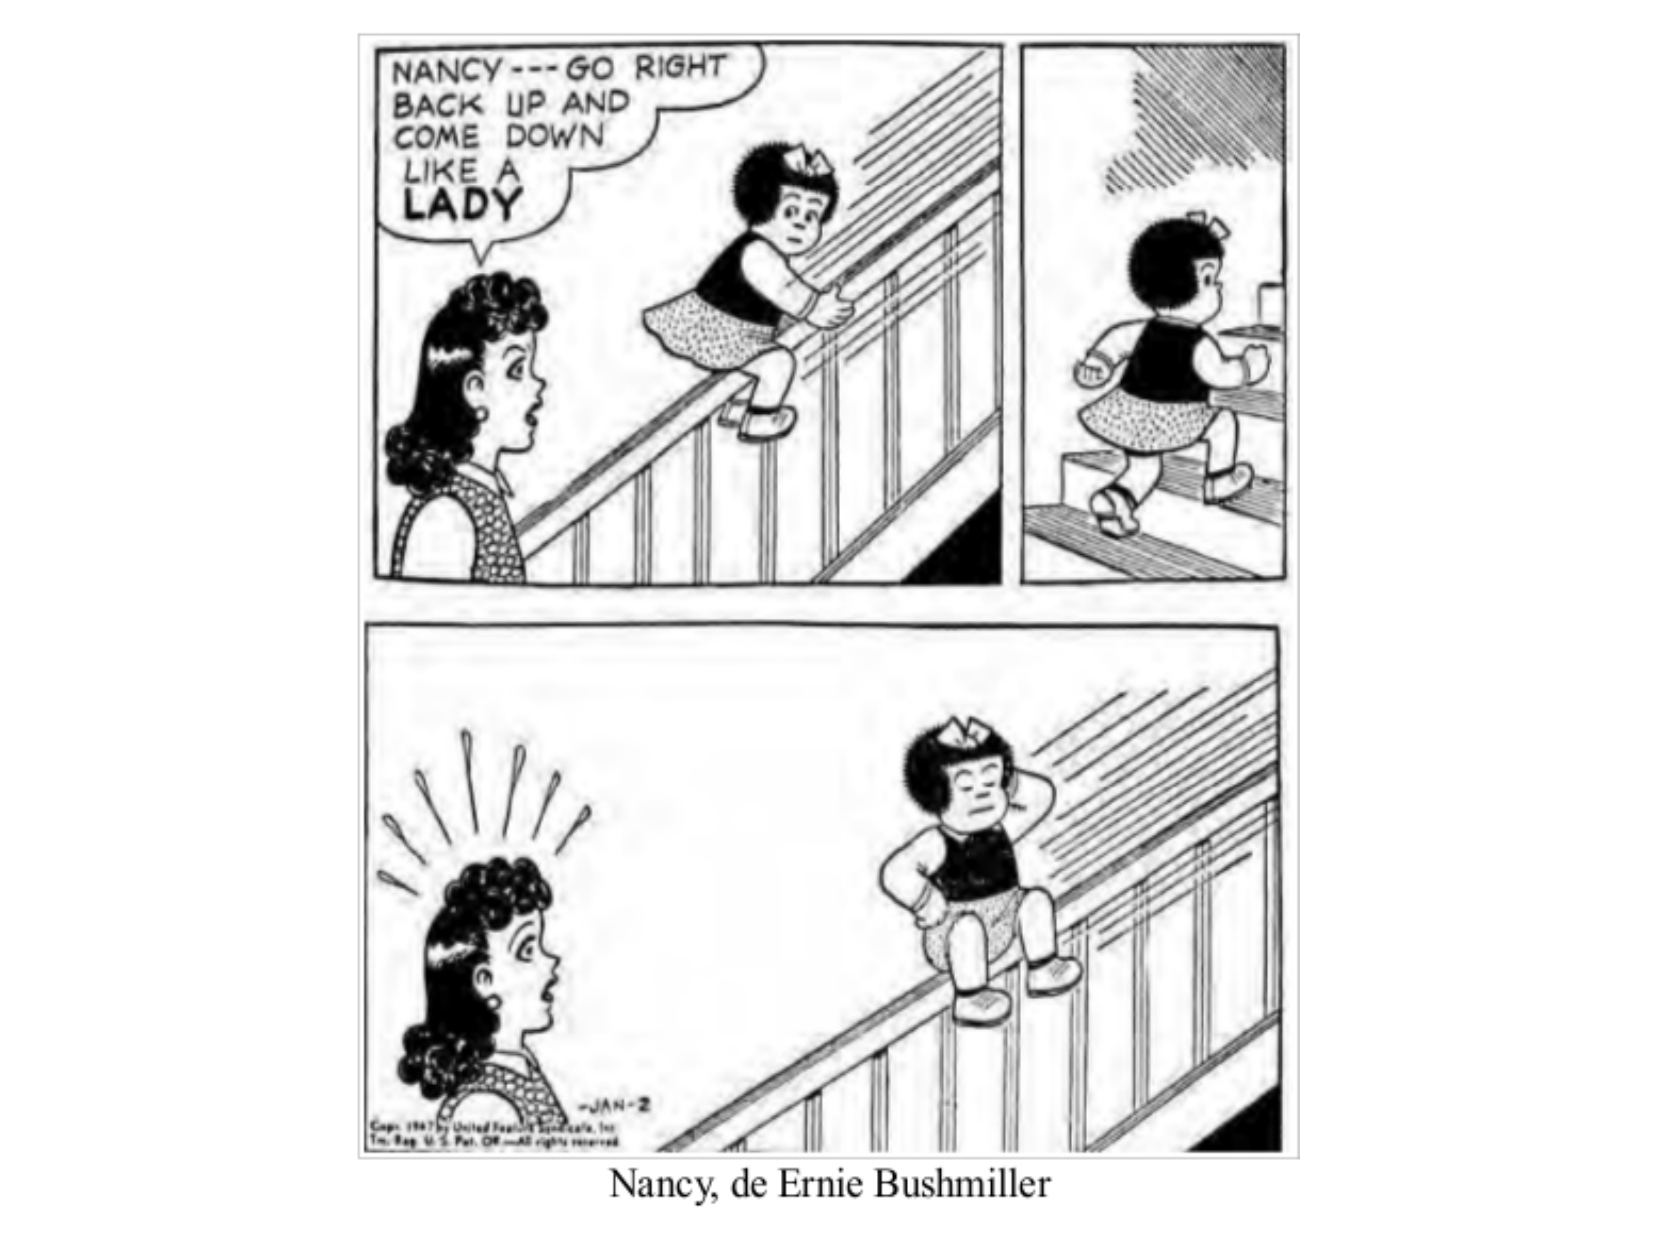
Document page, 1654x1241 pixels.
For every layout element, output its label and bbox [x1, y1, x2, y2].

picture [354, 23, 1300, 1215]
